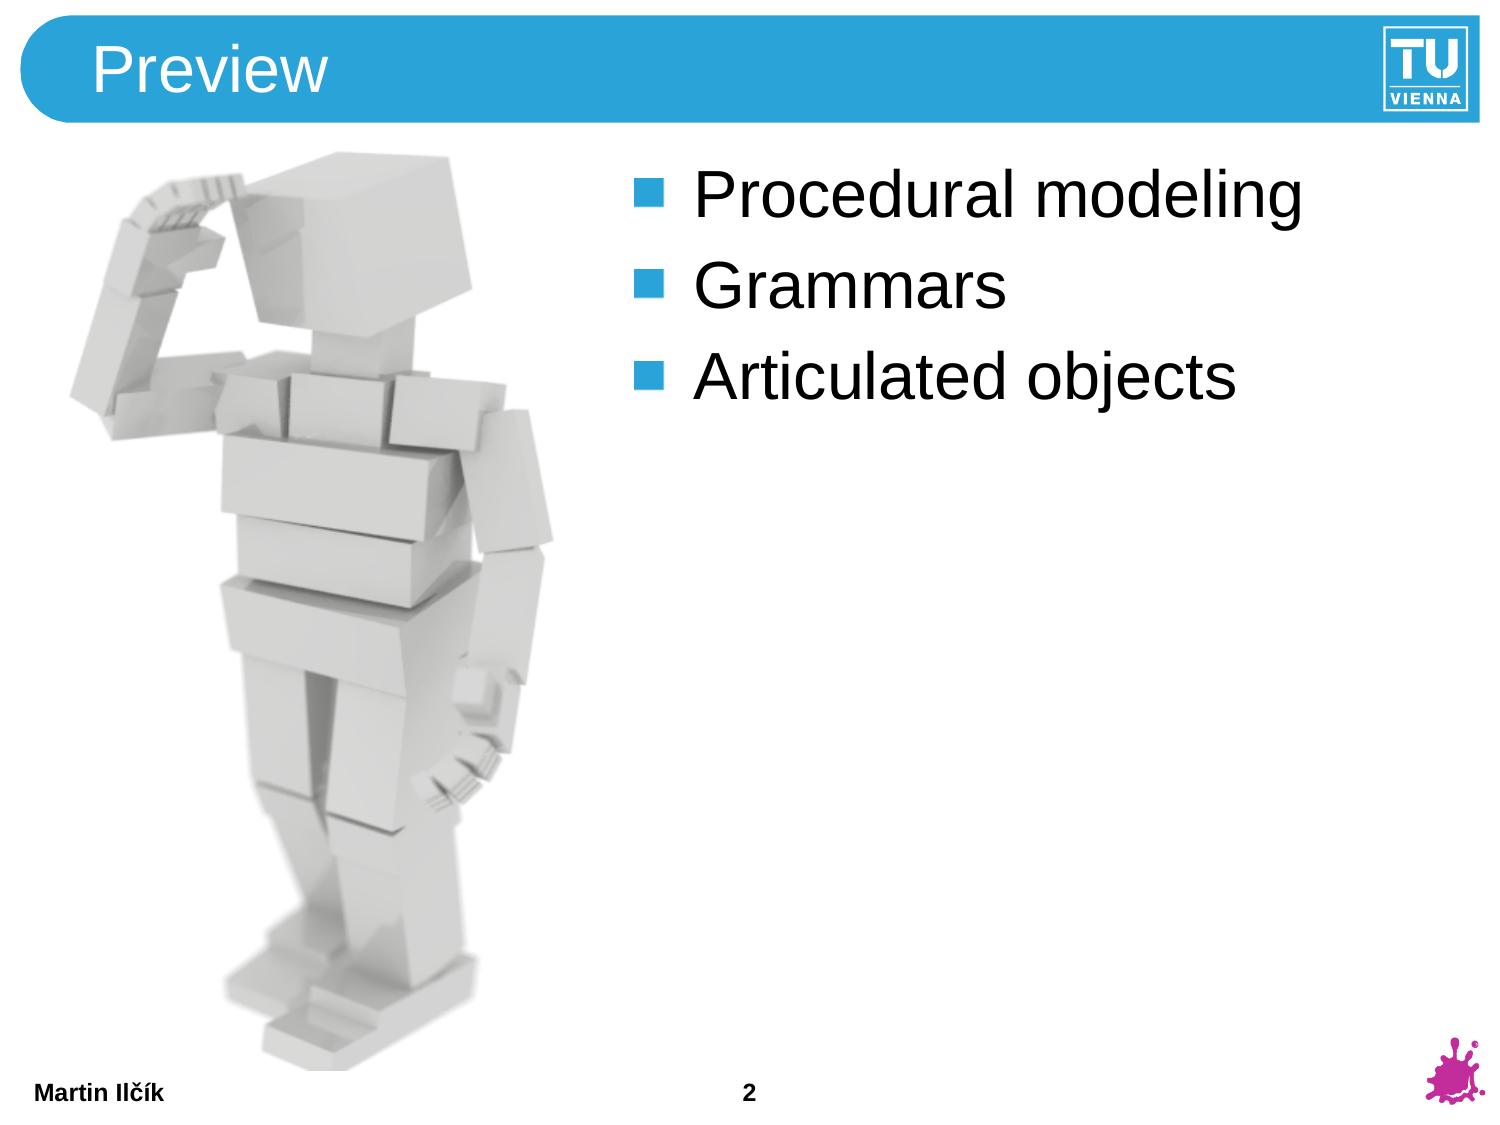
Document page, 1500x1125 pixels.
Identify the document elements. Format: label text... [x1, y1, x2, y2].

title Preview [76, 7, 1350, 132]
text_box Martin Ilčík [19, 1068, 636, 1118]
text_box 40 [661, 1067, 838, 1118]
picture [47, 125, 579, 1071]
list Procedural modeling Grammars Articulated objects [620, 148, 1481, 1047]
